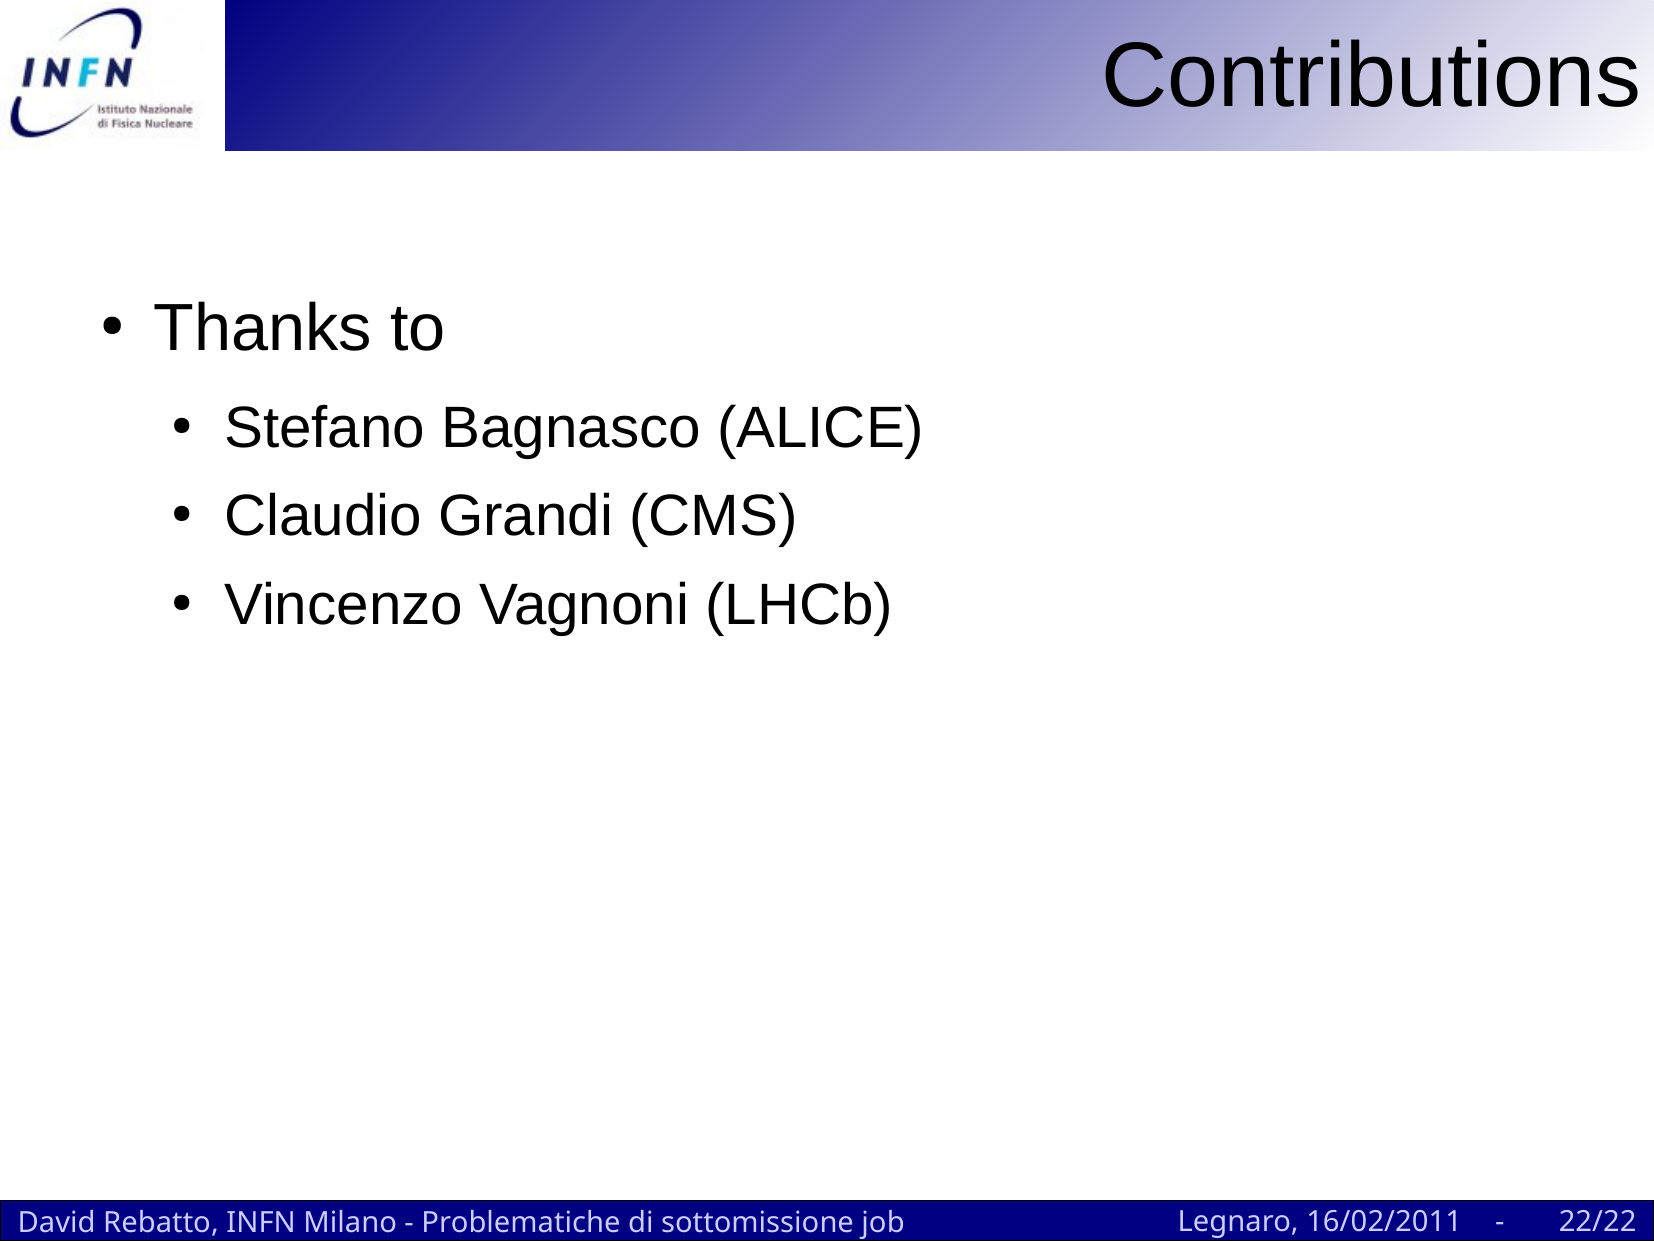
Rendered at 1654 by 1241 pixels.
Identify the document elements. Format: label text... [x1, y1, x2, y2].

picture [0, 1, 204, 150]
title Contributions [225, 0, 1654, 151]
list Thanks to Stefano Bagnasco (ALICE) Claudio Grandi (CMS) Vincenzo Vagnoni (LHCb) [82, 290, 1571, 1109]
